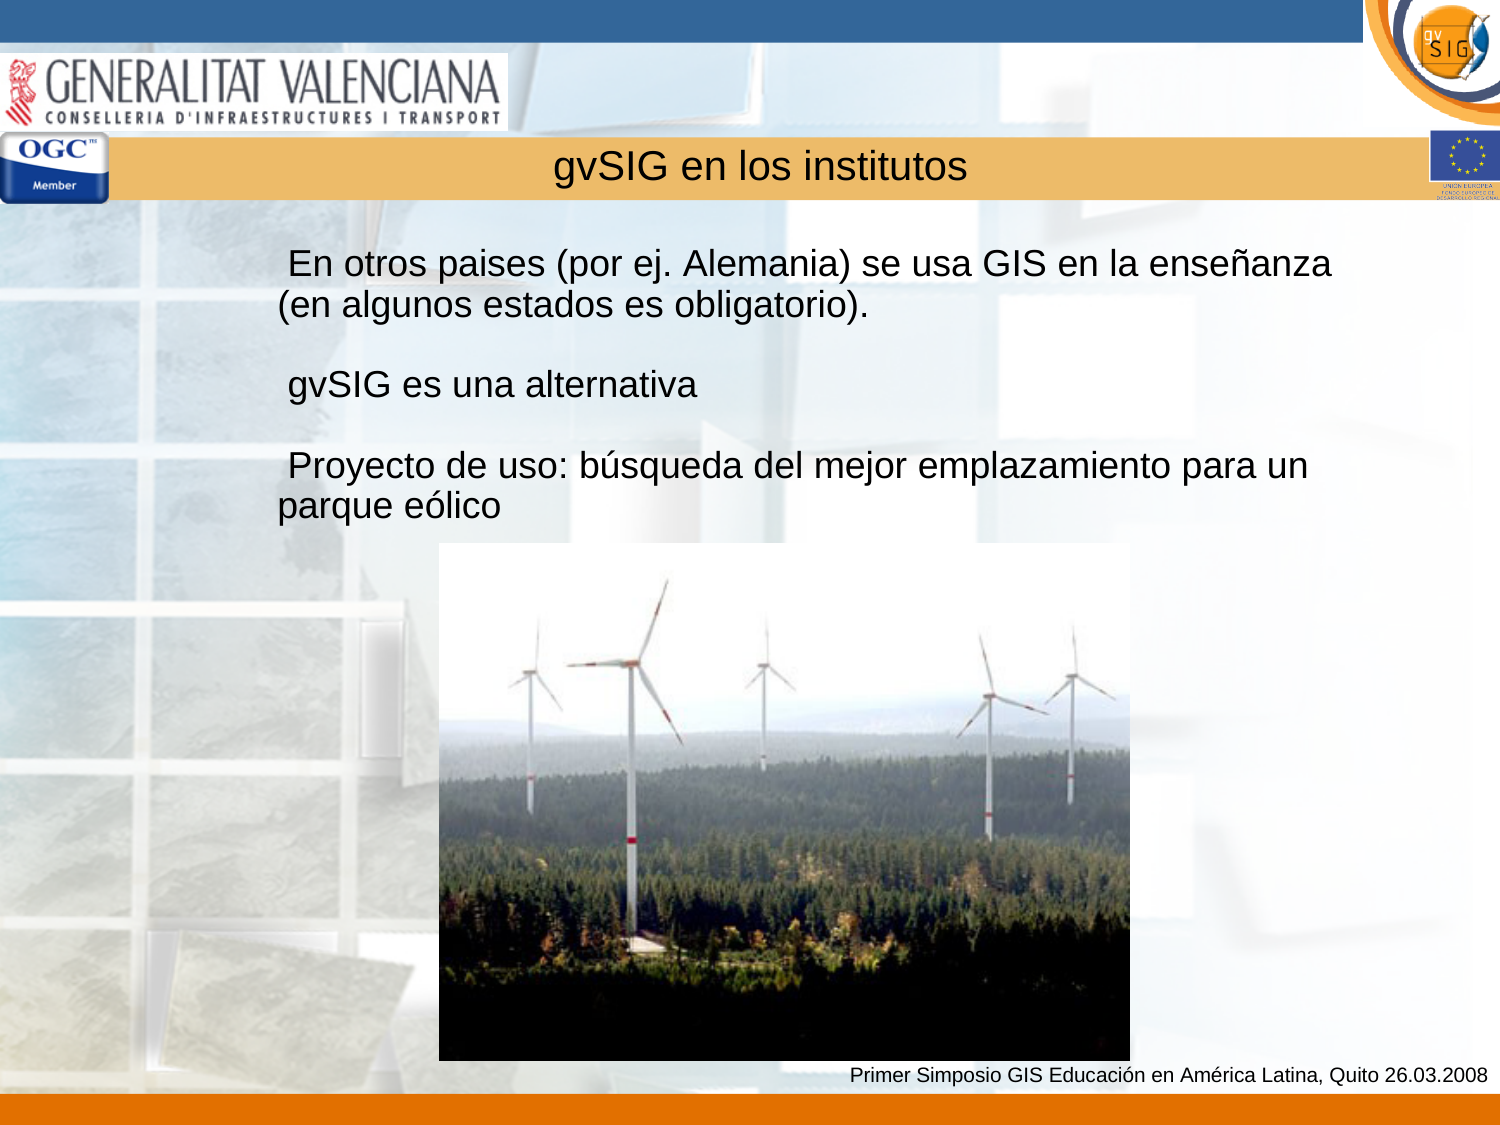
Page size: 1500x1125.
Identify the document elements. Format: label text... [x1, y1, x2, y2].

picture [0, 132, 109, 204]
picture [1363, 0, 1500, 127]
text_box gvSIG en los institutos [553, 145, 1016, 192]
picture [1429, 129, 1500, 200]
picture [0, 53, 508, 131]
text_box En otros paises (por ej. Alemania) se usa GIS en la enseñanza (en algunos estados es obligatorio). gvSIG es una alternativa Proyecto de uso: búsqueda del mejor emplazamiento para un parque eólico [277, 244, 1336, 610]
picture [439, 543, 1130, 1061]
